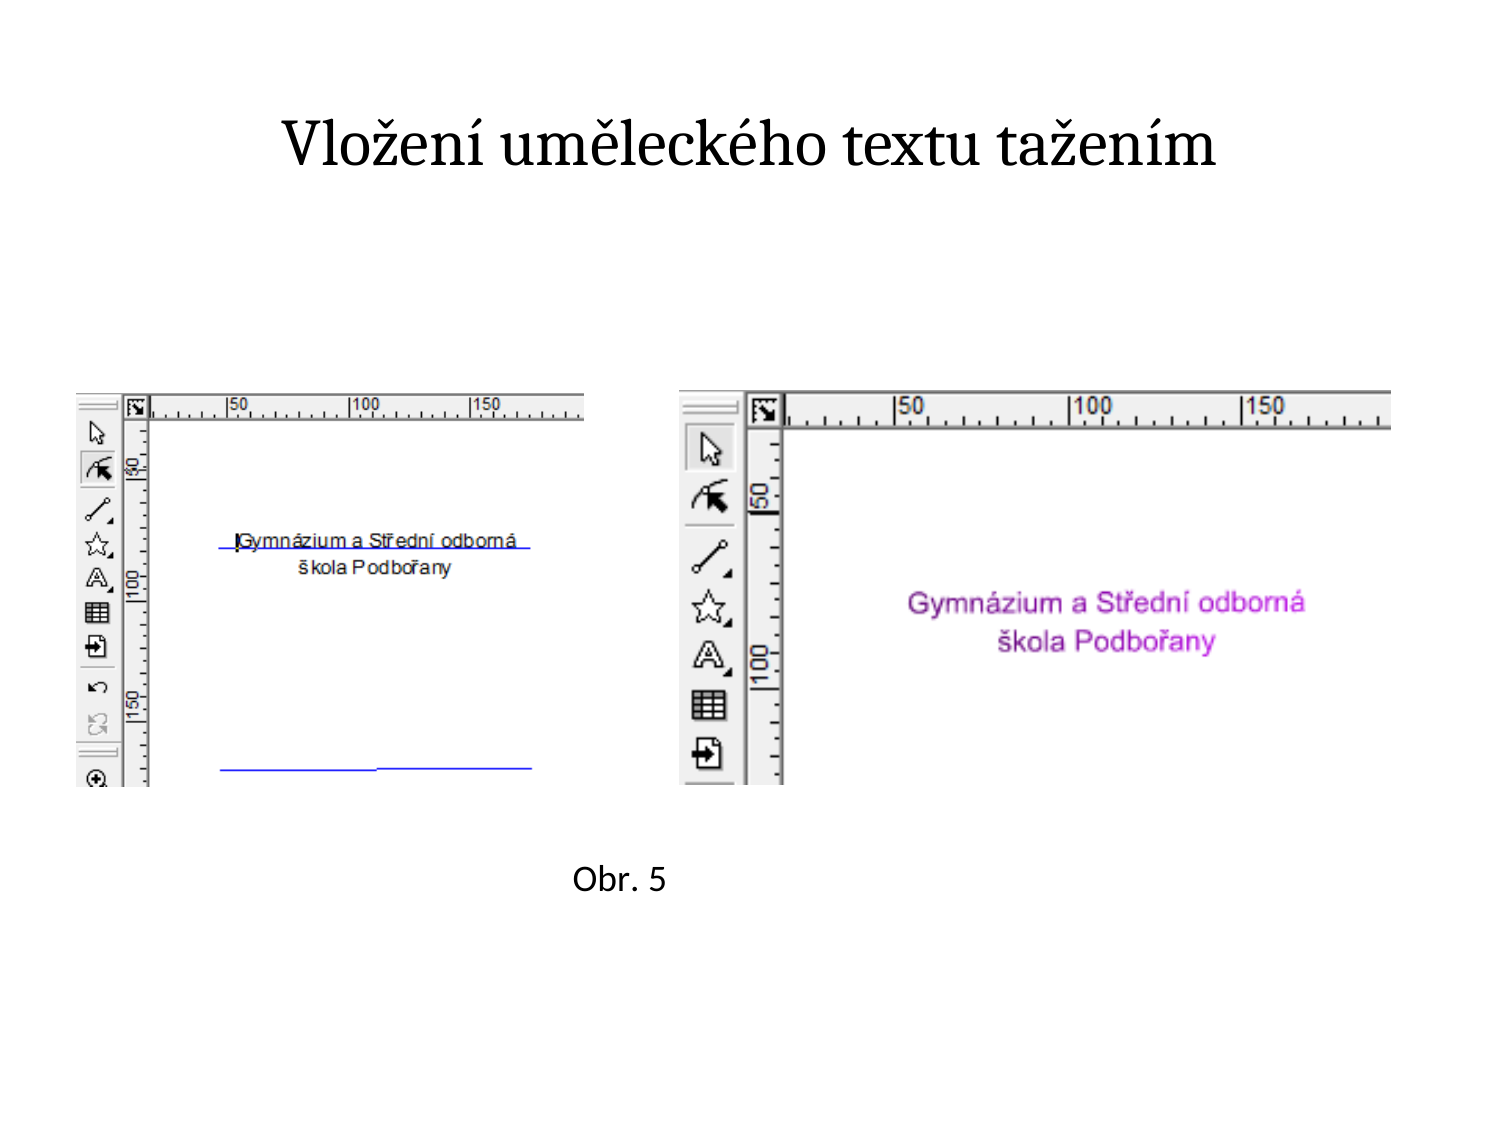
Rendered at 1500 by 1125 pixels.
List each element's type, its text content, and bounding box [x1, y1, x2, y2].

picture [76, 393, 584, 787]
text_box Obr. 5 [513, 846, 727, 907]
title Vložení uměleckého textu tažením [75, 45, 1426, 233]
picture [679, 390, 1391, 785]
